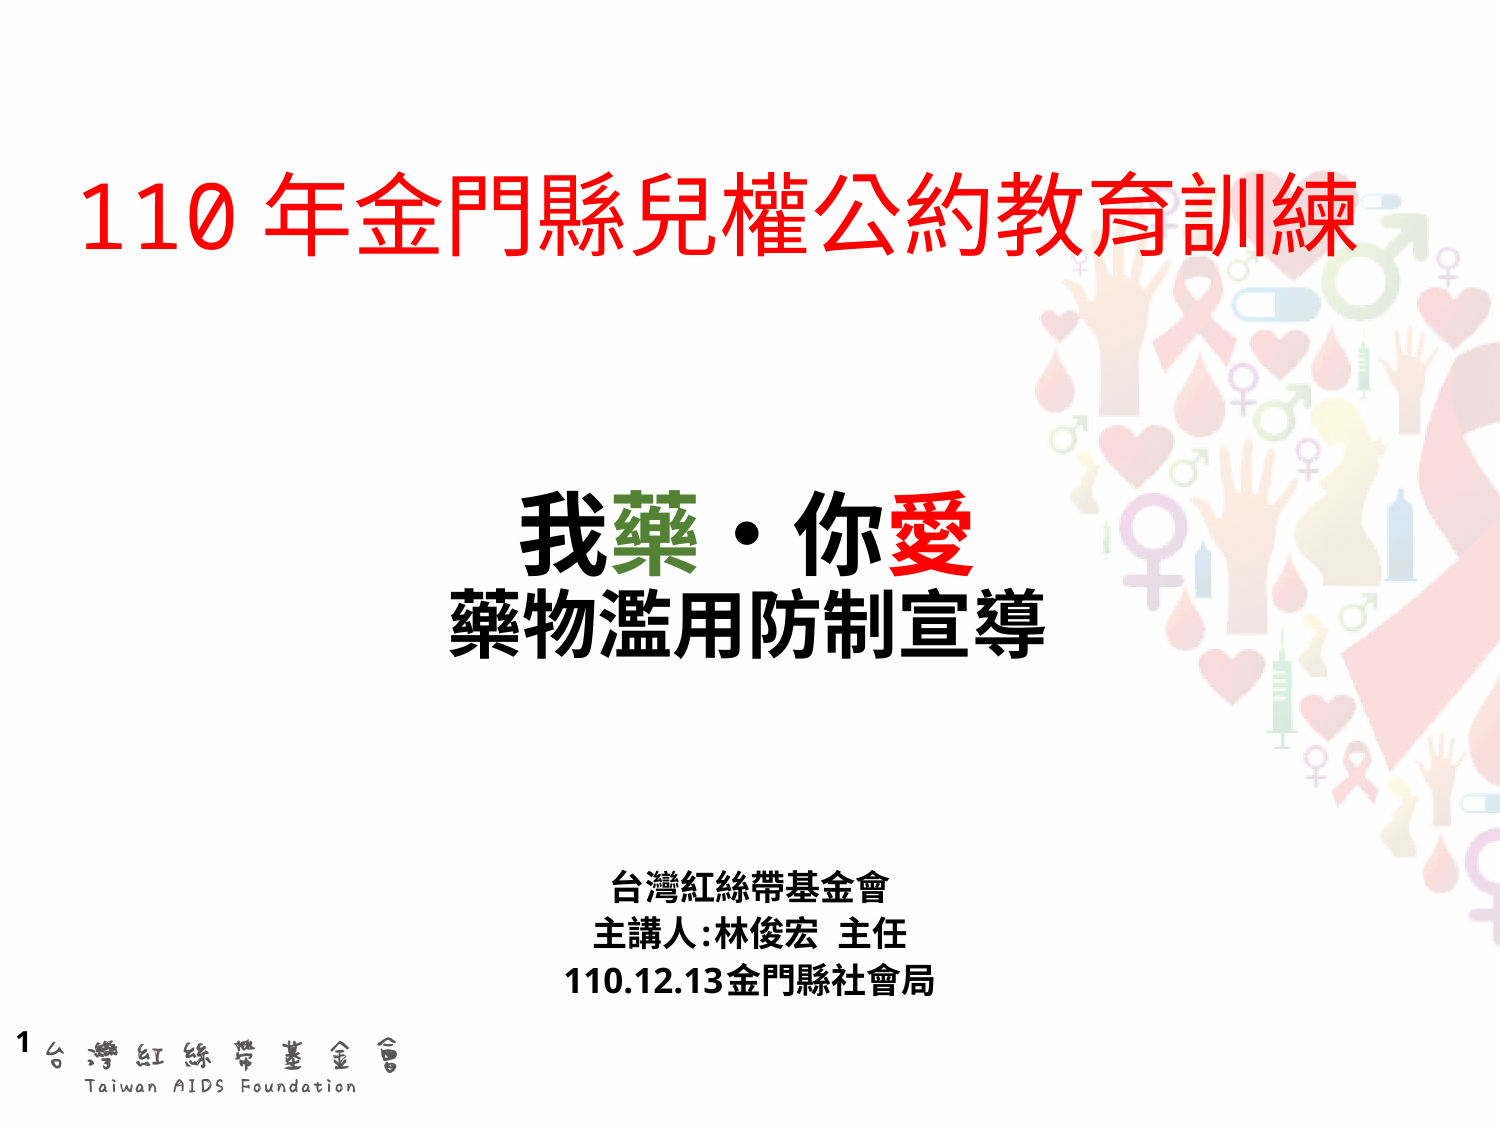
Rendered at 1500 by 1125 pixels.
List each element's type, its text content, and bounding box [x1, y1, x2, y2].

title 我藥•你愛 藥物濫用防制宣導 [144, 525, 1350, 677]
text_box 110年金門縣兒權公約教育訓練 [55, 150, 1382, 276]
picture [0, 0, 1500, 1125]
subtitle 台灣紅絲帶基金會 主講人:林俊宏 主任 110.12.13金門縣社會局 [243, 862, 1257, 1010]
slide_number <編號> [0, 1013, 338, 1074]
